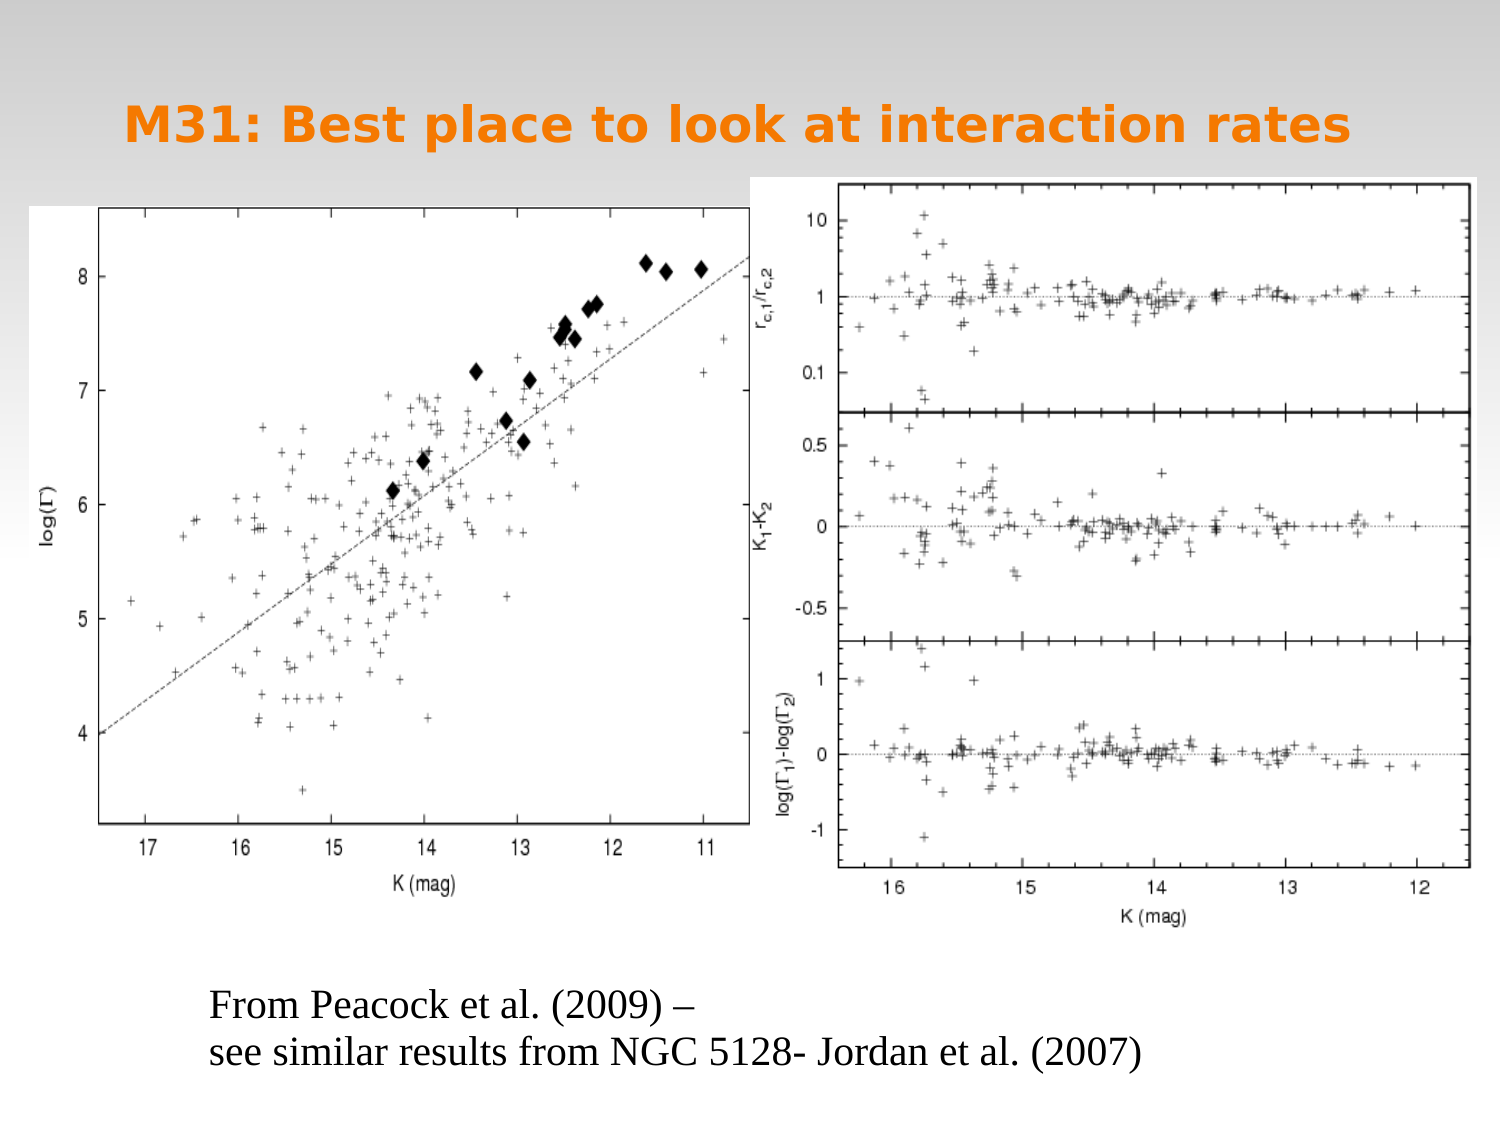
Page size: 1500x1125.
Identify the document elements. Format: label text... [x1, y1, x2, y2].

picture [29, 177, 1477, 938]
title M31: Best place to look at interaction rates [88, 40, 1389, 153]
text_box From Peacock et al. (2009) – see similar results from NGC 5128- Jordan et al. (2007)‏ [194, 974, 1388, 1125]
